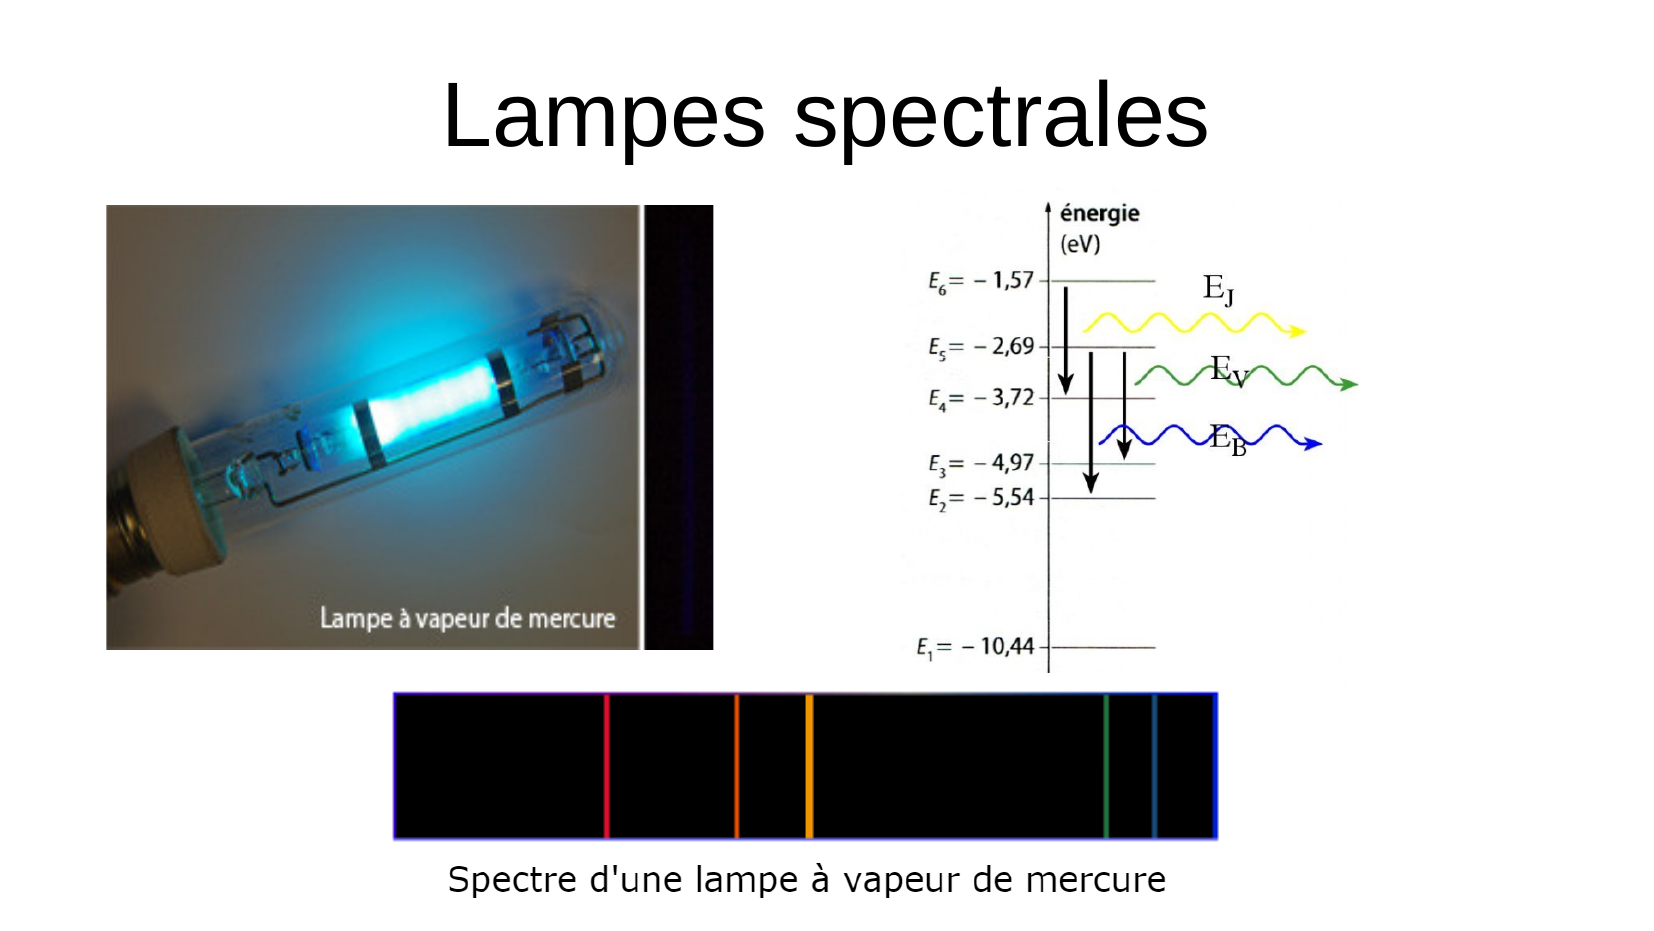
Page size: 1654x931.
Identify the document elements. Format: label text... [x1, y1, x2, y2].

title Lampes spectrales [82, 37, 1571, 193]
picture [366, 188, 1359, 910]
picture [106, 205, 714, 650]
